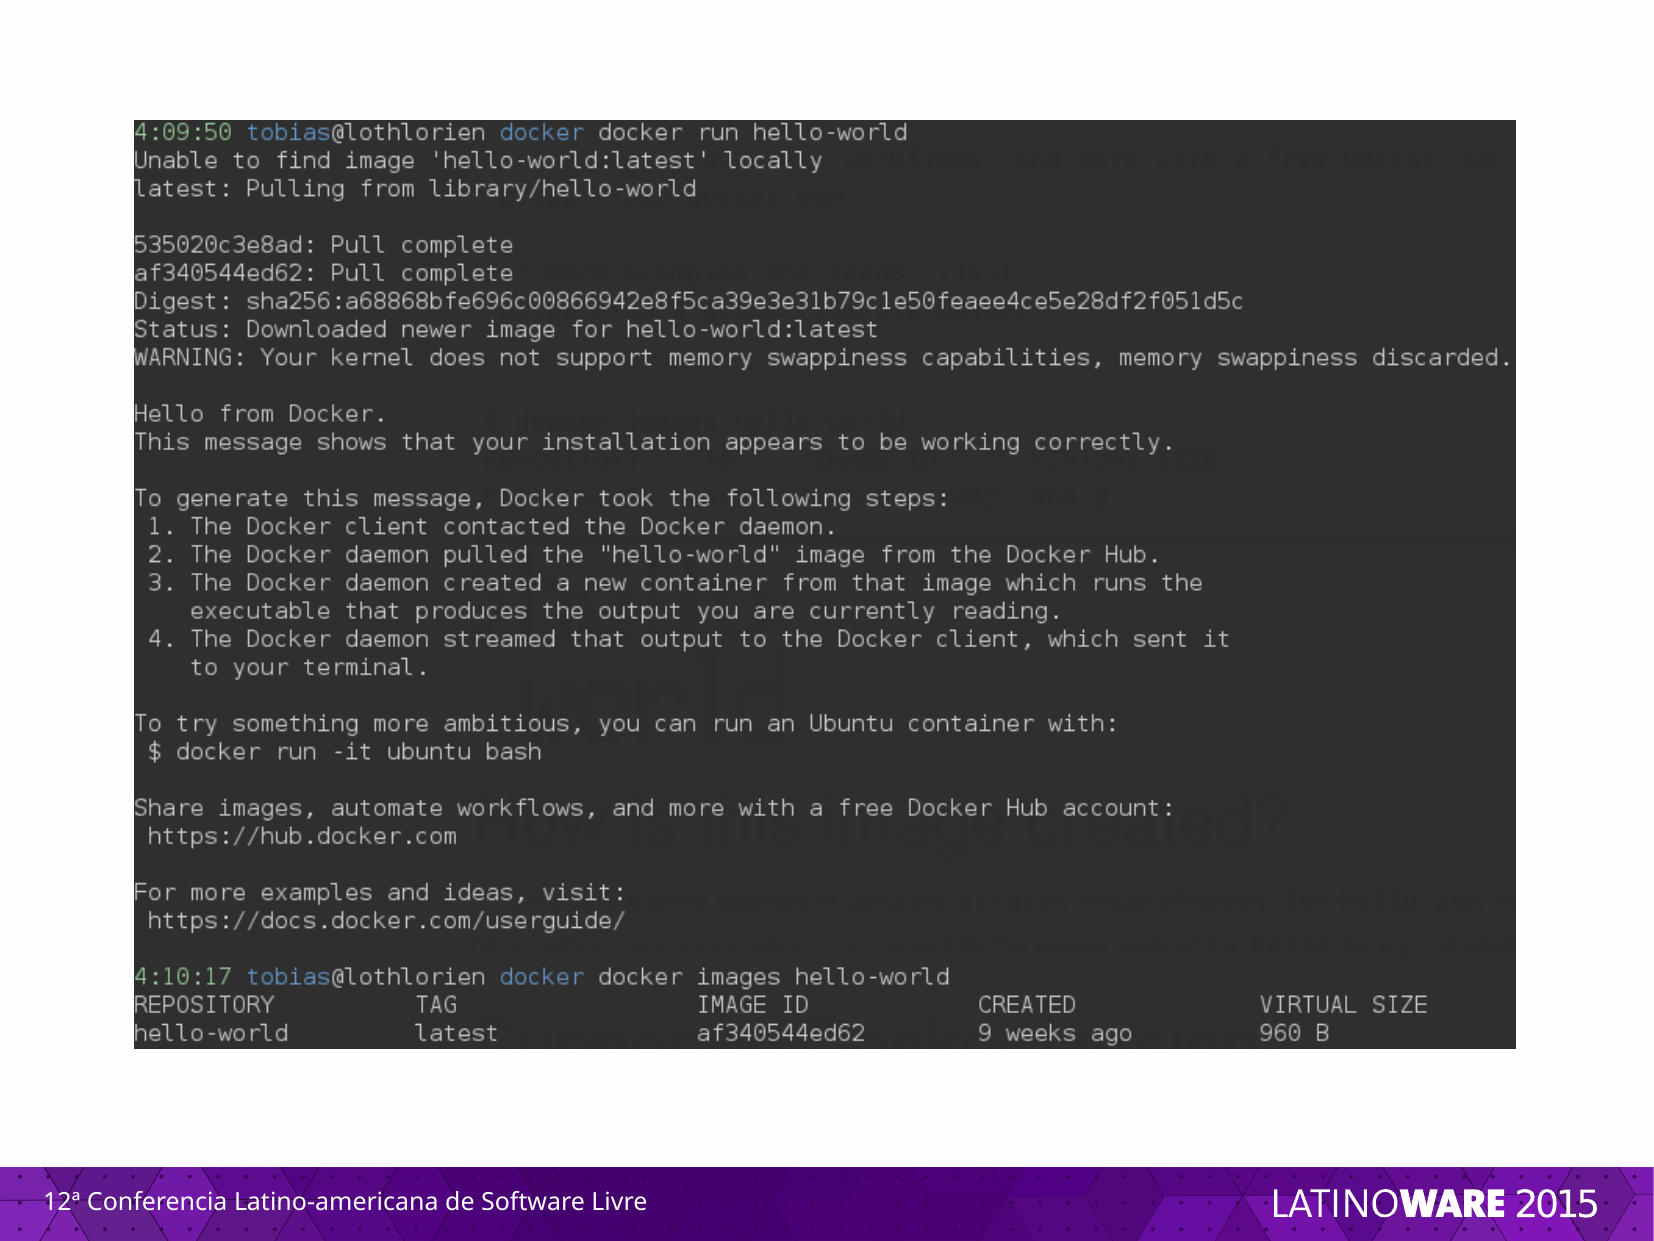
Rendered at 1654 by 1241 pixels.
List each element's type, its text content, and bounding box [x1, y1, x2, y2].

picture [0, 0, 1654, 1241]
text_box 12ª Conferencia Latino-americana de Software Livre [28, 1176, 1127, 1234]
